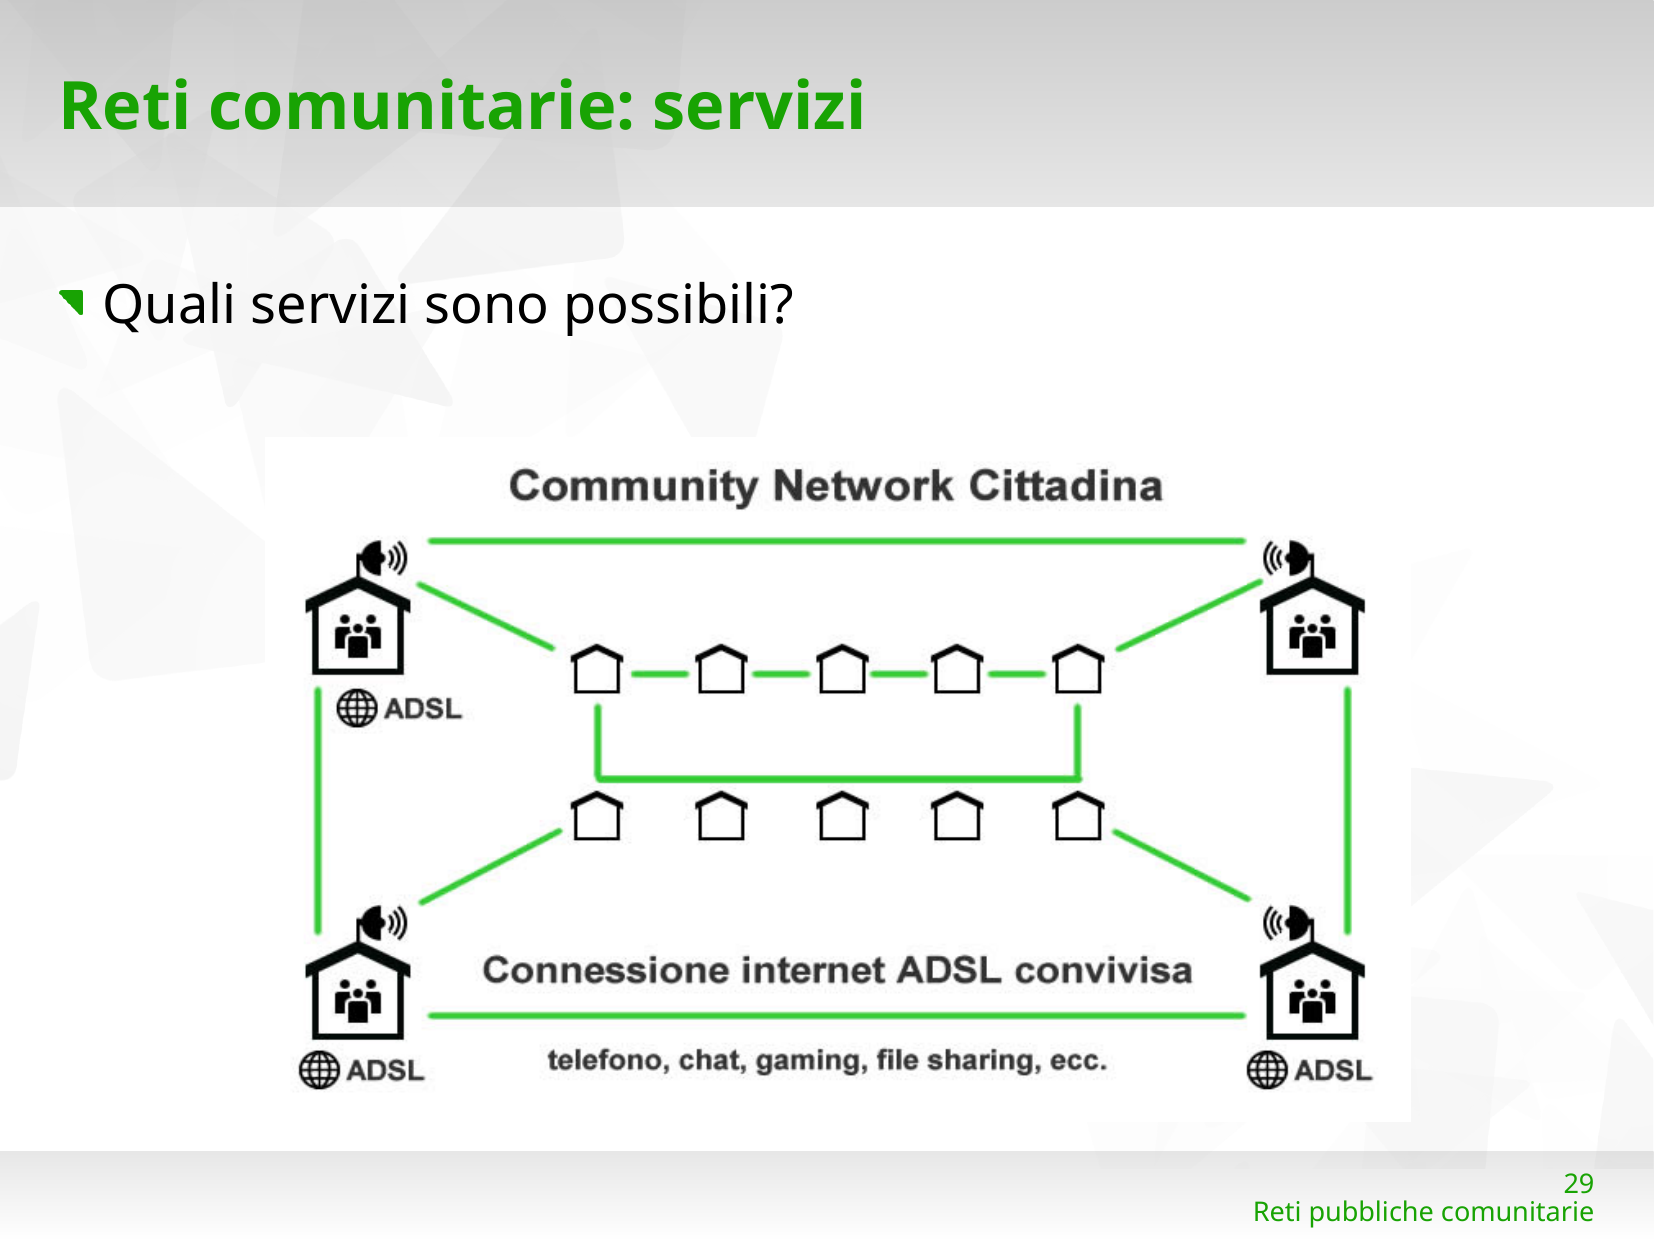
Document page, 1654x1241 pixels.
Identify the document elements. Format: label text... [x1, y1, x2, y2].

picture [0, 0, 783, 931]
picture [265, 437, 1654, 1169]
title Reti comunitarie: servizi [59, 29, 1595, 178]
list Quali servizi sono possibili? [59, 265, 1595, 986]
